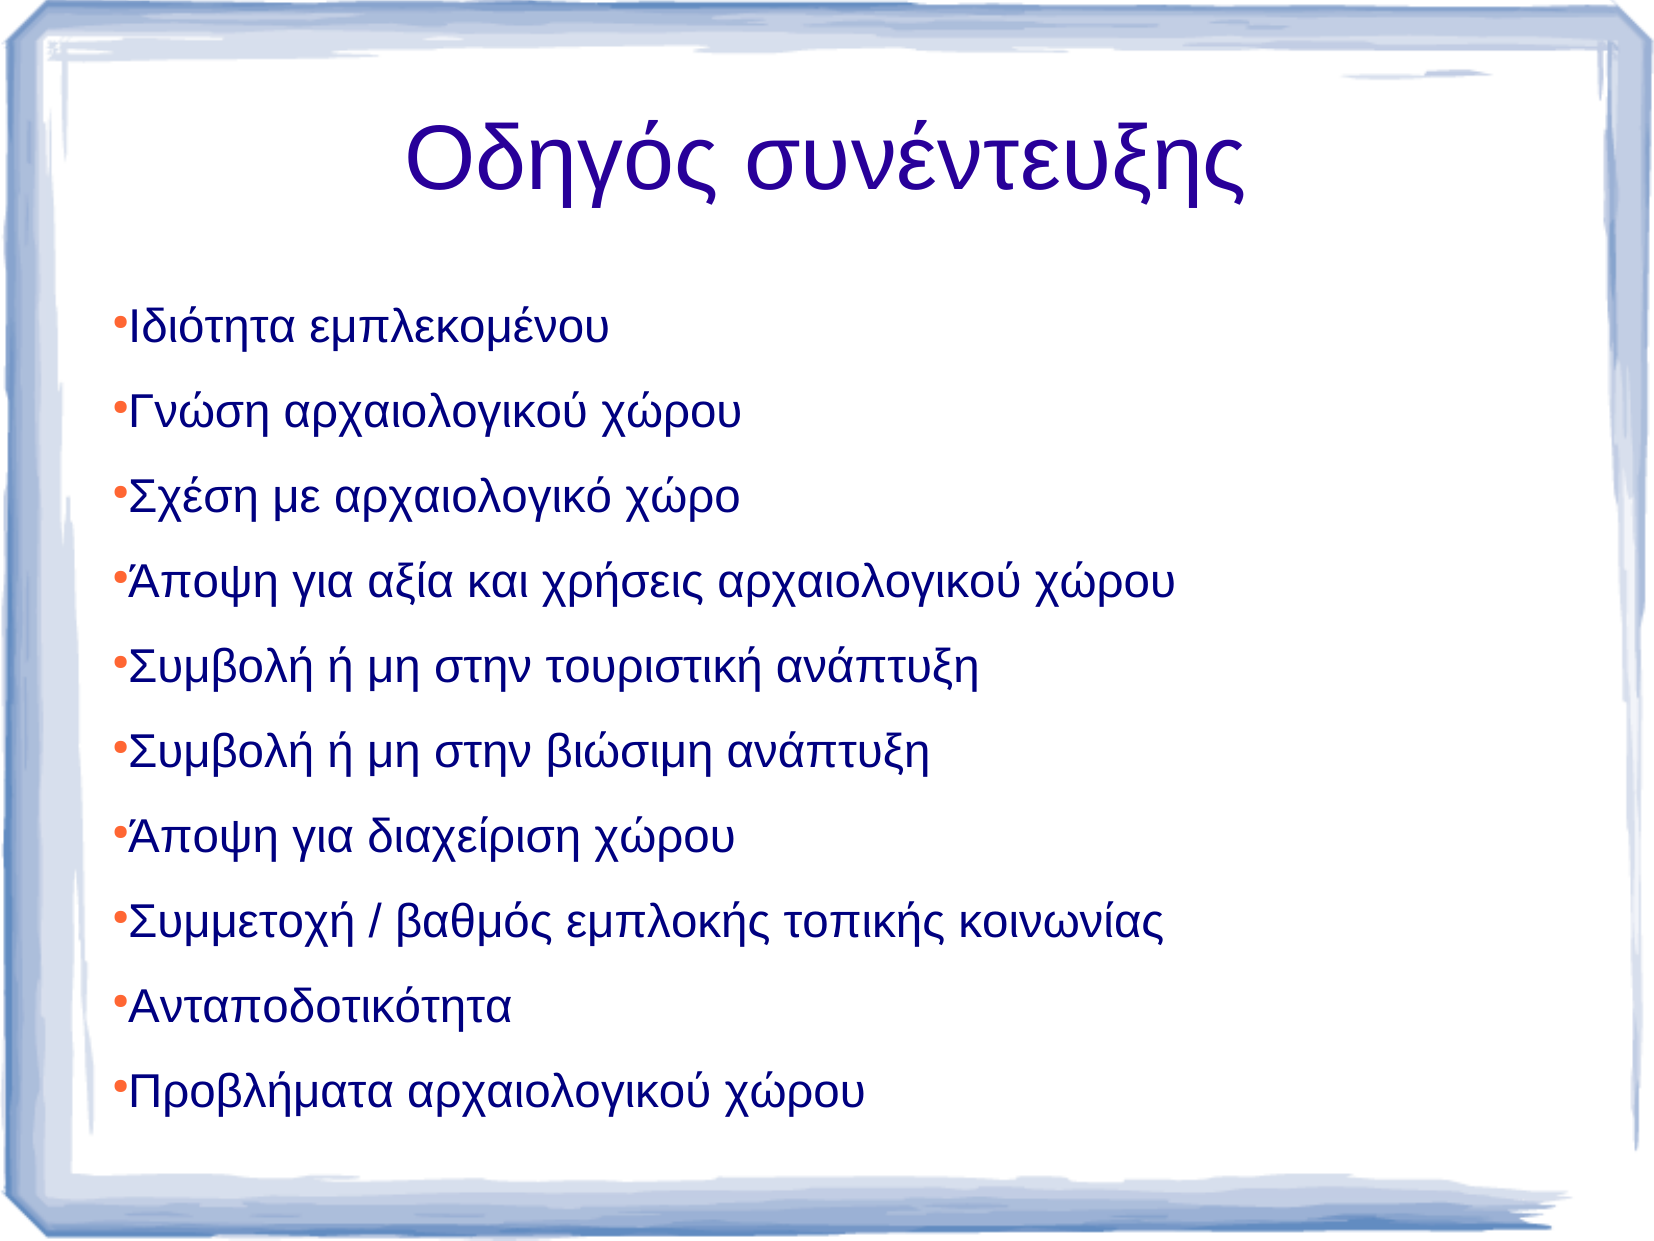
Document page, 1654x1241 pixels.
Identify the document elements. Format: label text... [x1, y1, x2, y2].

list Ιδιότητα εμπλεκομένου Γνώση αρχαιολογικού χώρου Σχέση με αρχαιολογικό χώρο Άποψη για αξία και χρήσεις αρχαιολογικού χώρου Συμβολή ή μη στην τουριστική ανάπτυξη Συμβολή ή μη στην βιώσιμη ανάπτυξη Άποψη για διαχείριση χώρου Συμμετοχή / βαθμός εμπλοκής τοπικής κοινωνίας Ανταποδοτικότητα Προβλήματα αρχαιολογικού χώρου [112, 295, 1565, 1119]
title Οδηγός συνέντευξης [82, 49, 1571, 257]
